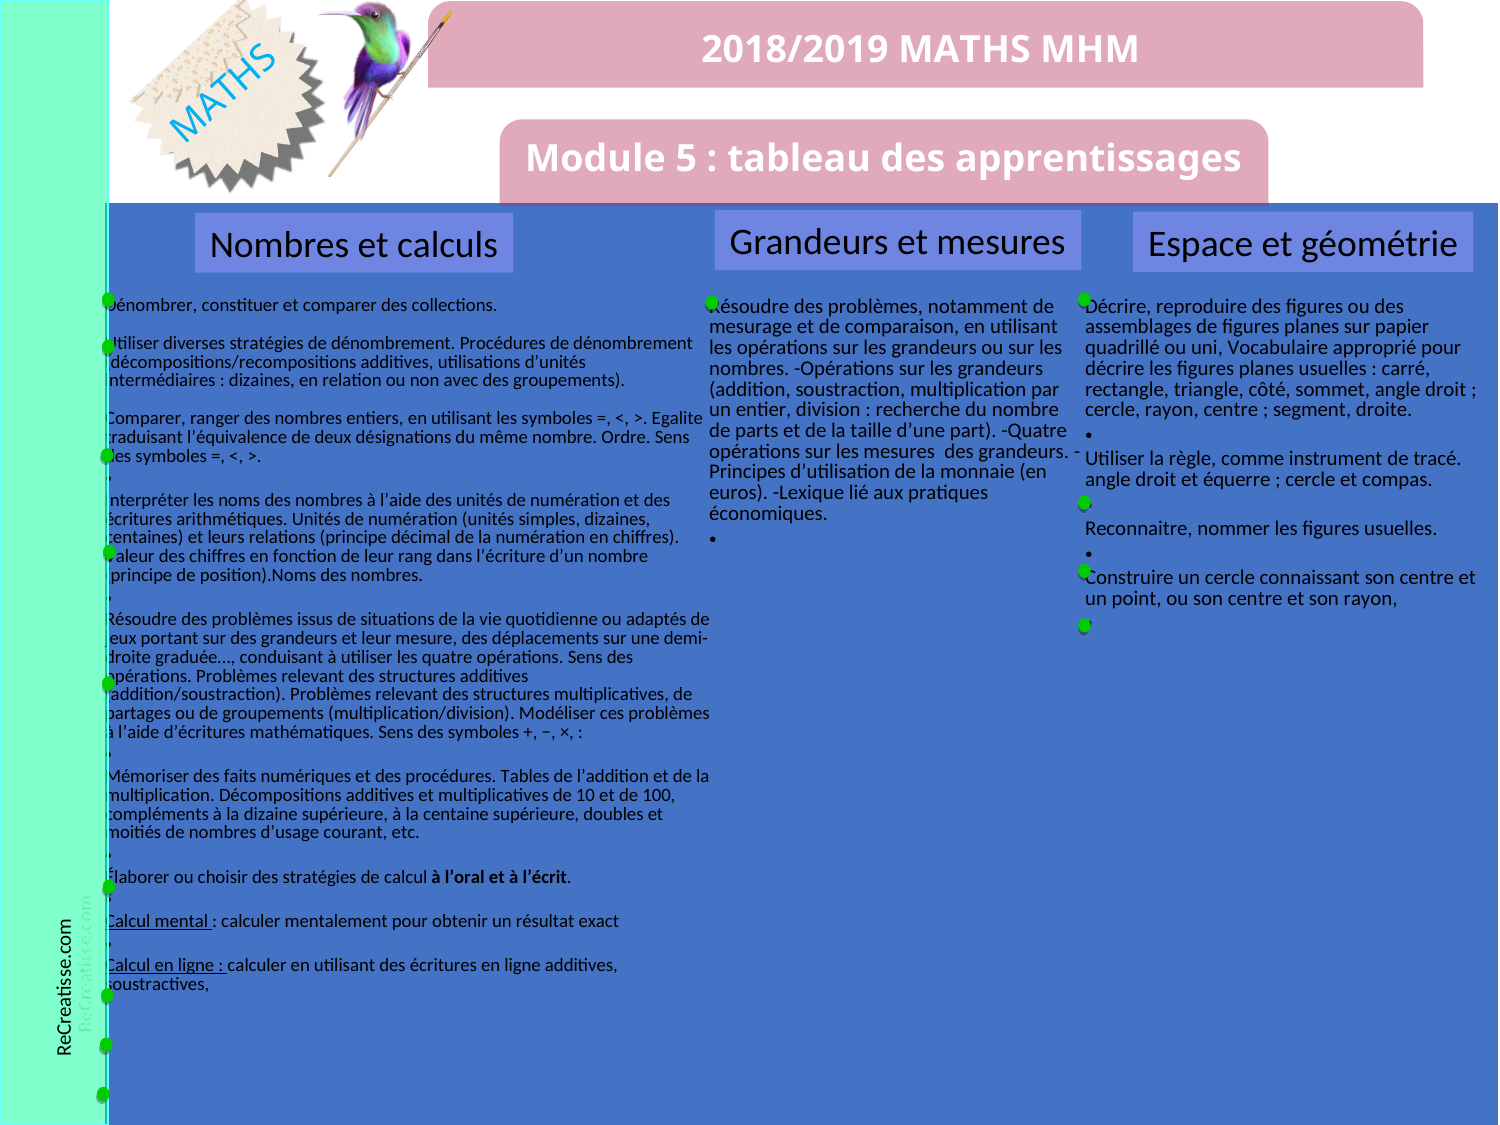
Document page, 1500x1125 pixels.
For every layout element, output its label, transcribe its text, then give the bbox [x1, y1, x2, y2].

text_box [1078, 495, 1091, 510]
table_cell Dénombrer, constituer et comparer des collections. Utiliser diverses stratégies de dénombrement. Procédures de dénombrement (décompositions/recompositions additives, utilisations d’unités intermédiaires : dizaines, en relation ou non avec des groupements). Comparer, ranger des nombres entiers, en utilisant les symboles =, <, >. Egalite traduisant l’équivalence de deux désignations du même nombre. Ordre. Sens des symboles =, <, >. Interpréter les noms des nombres à l’aide des unités de numération et des écritures arithmétiques. Unités de numération (unités simples, dizaines, centaines) et leurs relations (principe décimal de la numération en chiffres). Valeur des chiffres en fonction de leur rang dans l’écriture d’un nombre (principe de position).Noms des nombres. Résoudre des problèmes issus de situations de la vie quotidienne ou adaptés de jeux portant sur des grandeurs et leur mesure, des déplacements sur une demi-droite graduée…, conduisant à utiliser les quatre opérations. Sens des opérations. Problèmes relevant des structures additives (addition/soustraction). Problèmes relevant des structures multiplicatives, de partages ou de groupements (multiplication/division). Modéliser ces problèmes à l’aide d’écritures mathématiques. Sens des symboles +, −, ×, : Mémoriser des faits numériques et des procédures. Tables de l’addition et de la multiplication. Décompositions additives et multiplicatives de 10 et de 100, compléments à la dizaine supérieure, à la centaine supérieure, doubles et moitiés de nombres d’usage courant, etc. Élaborer ou choisir des stratégies de calcul à l’oral et à l’écrit. Calcul mental : calculer mentalement pour obtenir un résultat exact Calcul en ligne : calculer en utilisant des écritures en ligne additives, soustractives, [108, 298, 709, 1125]
text_box [1078, 618, 1091, 633]
text_box [1078, 292, 1091, 307]
text_box 2018/2019 MATHS MHM [452, 1, 1424, 88]
picture [108, 0, 452, 241]
table_header [108, 203, 709, 298]
text_box Grandeurs et mesures [715, 210, 1081, 270]
text_box MATHS [143, 16, 301, 167]
text_box [1078, 563, 1091, 579]
text_box Espace et géométrie [1133, 212, 1473, 272]
text_box Module 5 : tableau des apprentissages [499, 119, 1269, 206]
table_header [709, 206, 1085, 298]
table_cell Résoudre des problèmes, notamment de mesurage et de comparaison, en utilisant les opérations sur les grandeurs ou sur les nombres. -Opérations sur les grandeurs (addition, soustraction, multiplication par un entier, division : recherche du nombre de parts et de la taille d’une part). -Quatre opérations sur les mesures des grandeurs. -Principes d’utilisation de la monnaie (en euros). -Lexique lié aux pratiques économiques. [709, 298, 1085, 1125]
text_box [705, 295, 719, 310]
table_cell Décrire, reproduire des figures ou des assemblages de figures planes sur papier quadrillé ou uni, Vocabulaire approprié pour décrire les figures planes usuelles : carré, rectangle, triangle, côté, sommet, angle droit ; cercle, rayon, centre ; segment, droite. Utiliser la règle, comme instrument de tracé. angle droit et équerre ; cercle et compas. Reconnaitre, nommer les figures usuelles. Construire un cercle connaissant son centre et un point, ou son centre et son rayon, [1085, 298, 1498, 1125]
text_box Nombres et calculs [195, 213, 513, 273]
text_box ReCreatisse.com [43, 903, 83, 1072]
table_header [1085, 203, 1498, 298]
text_box [0, 0, 116, 1125]
